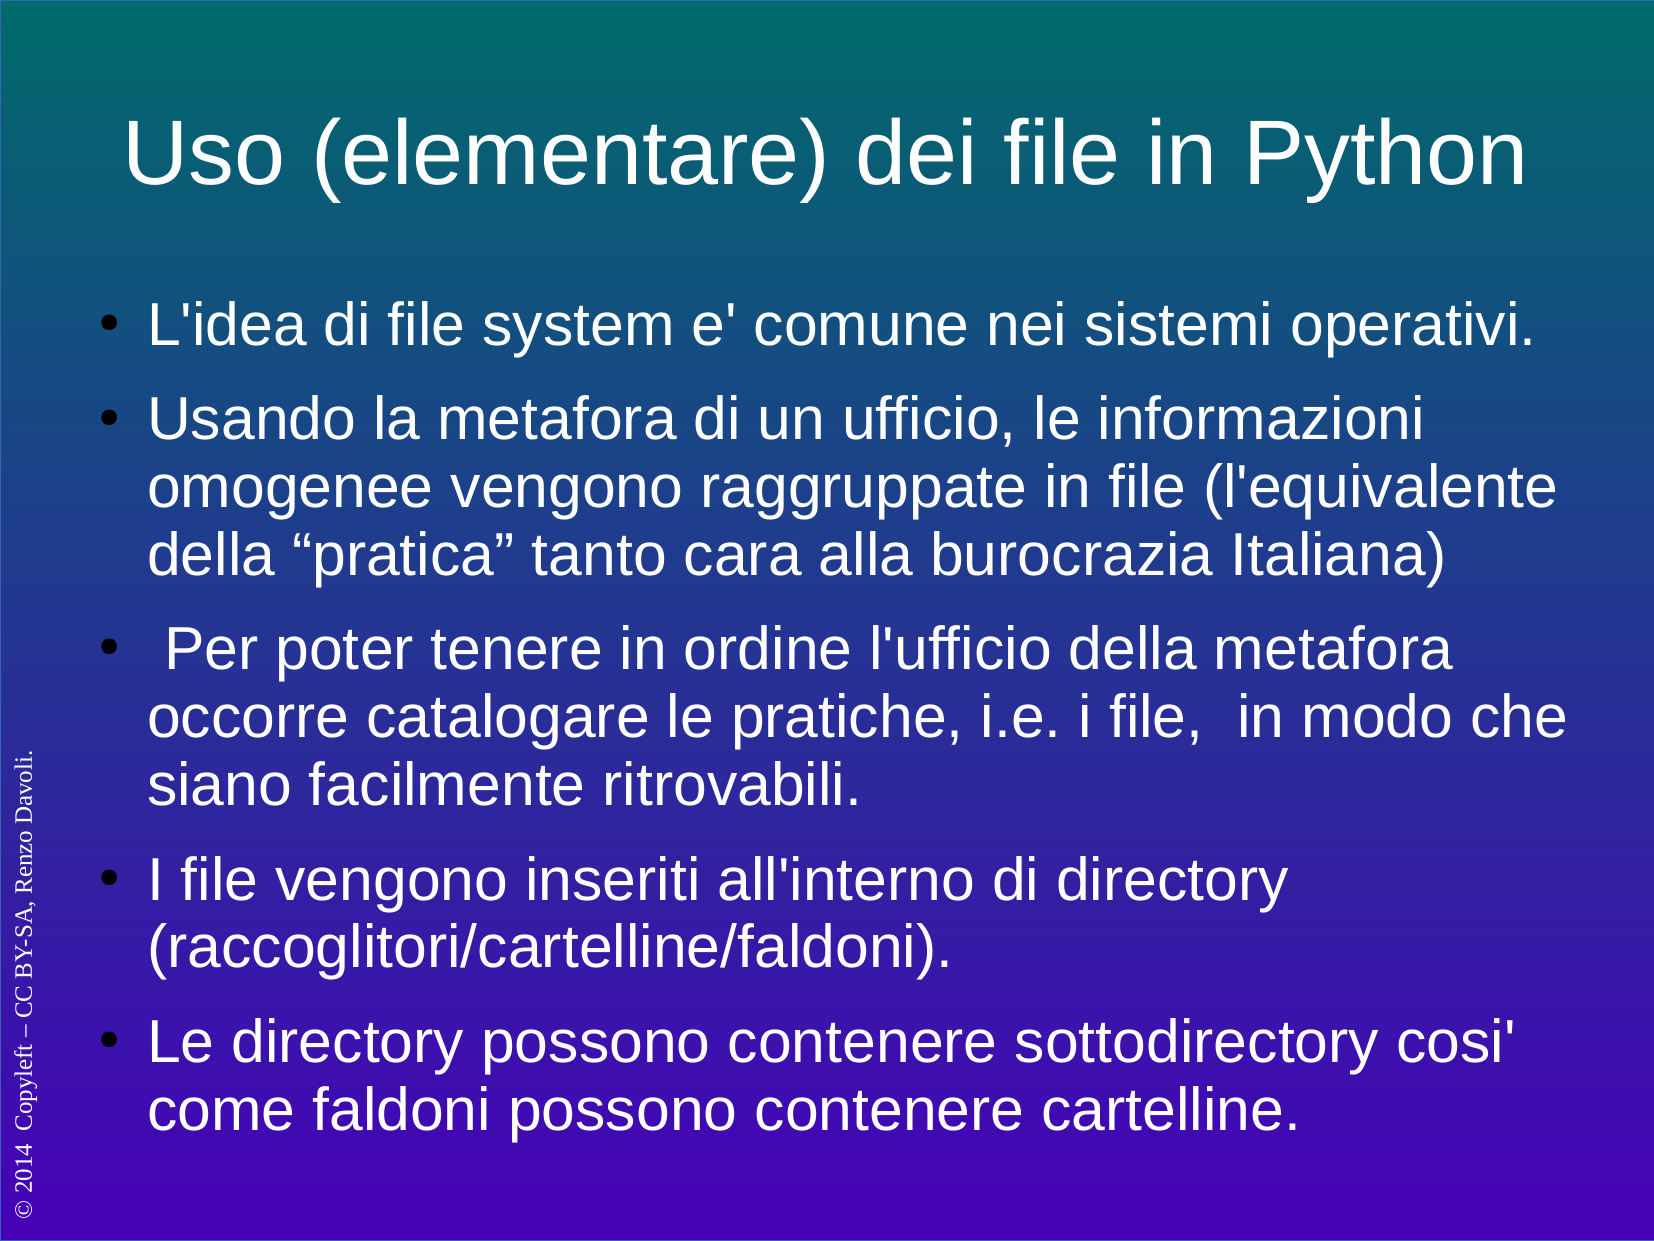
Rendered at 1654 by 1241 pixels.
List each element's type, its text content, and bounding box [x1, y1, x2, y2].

title Uso (elementare) dei file in Python [82, 49, 1571, 257]
list L'idea di file system e' comune nei sistemi operativi. Usando la metafora di un ufficio, le informazioni omogenee vengono raggruppate in file (l'equivalente della “pratica” tanto cara alla burocrazia Italiana) Per poter tenere in ordine l'ufficio della metafora occorre catalogare le pratiche, i.e. i file, in modo che siano facilmente ritrovabili. I file vengono inseriti all'interno di directory (raccoglitori/cartelline/faldoni). Le directory possono contenere sottodirectory cosi' come faldoni possono contenere cartelline. [82, 290, 1571, 1156]
